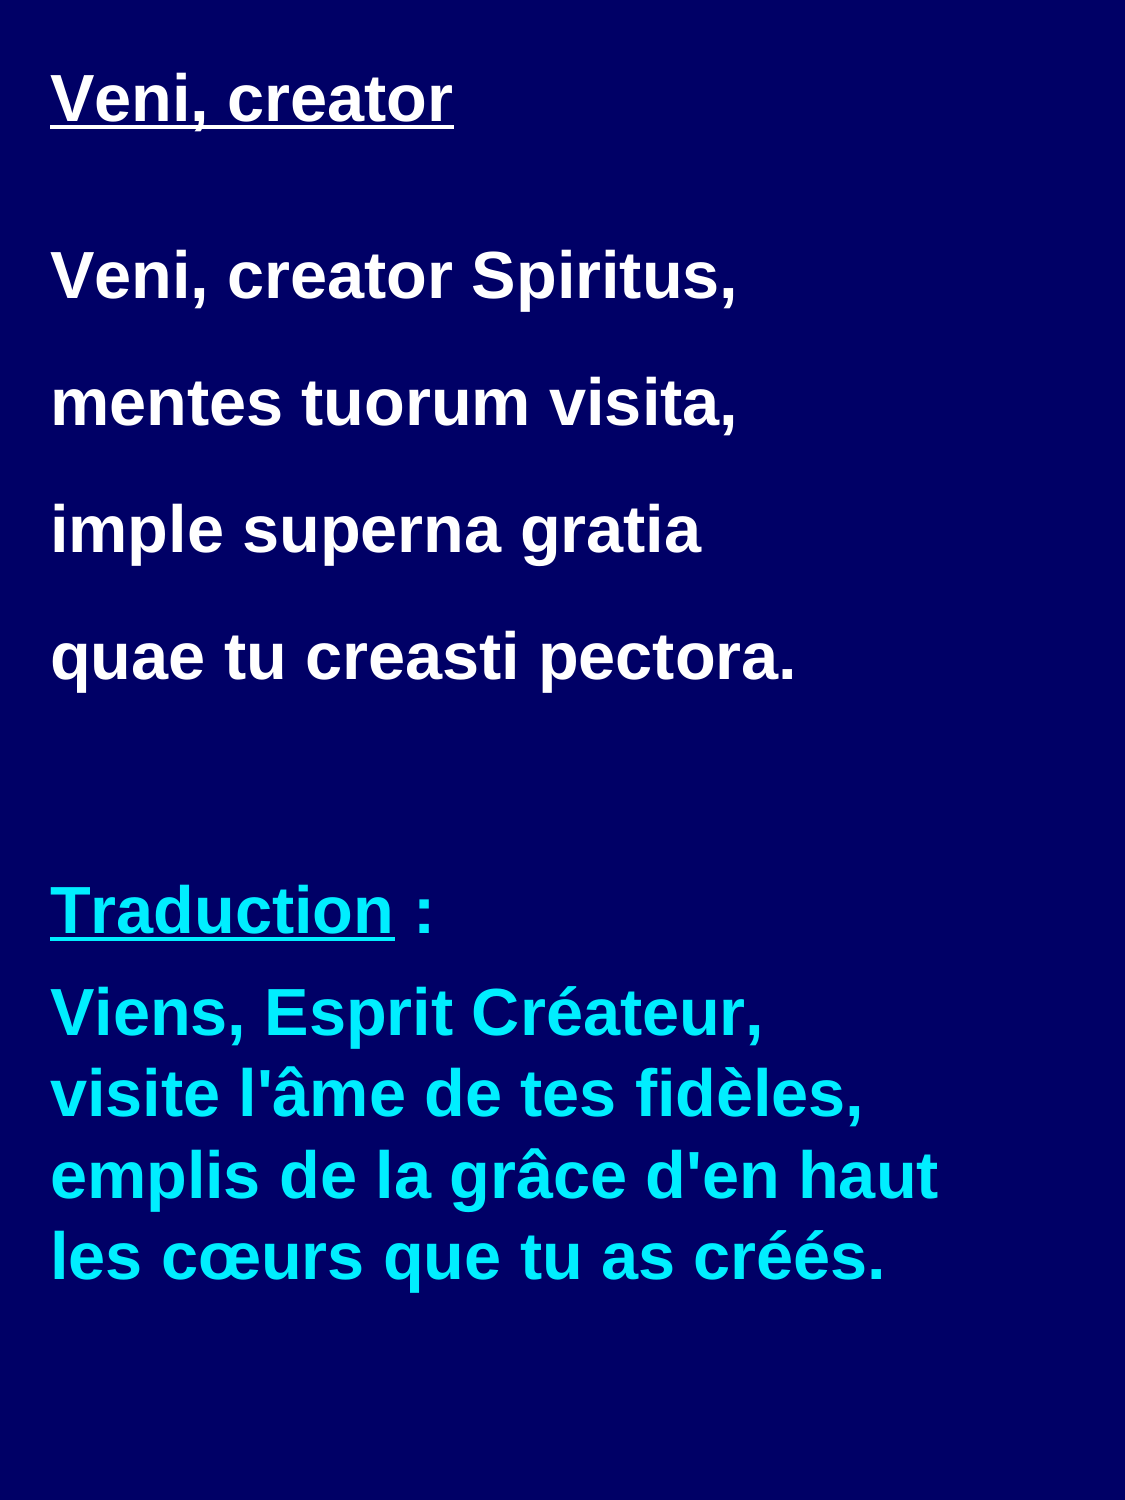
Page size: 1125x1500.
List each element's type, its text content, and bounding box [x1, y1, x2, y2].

text_box Veni, creator Veni, creator Spiritus, mentes tuorum visita, imple superna gratia quae tu creasti pectora. Traduction : Viens, Esprit Créateur, visite l'âme de tes fidèles, emplis de la grâce d'en haut les cœurs que tu as créés. [35, 47, 1113, 1442]
